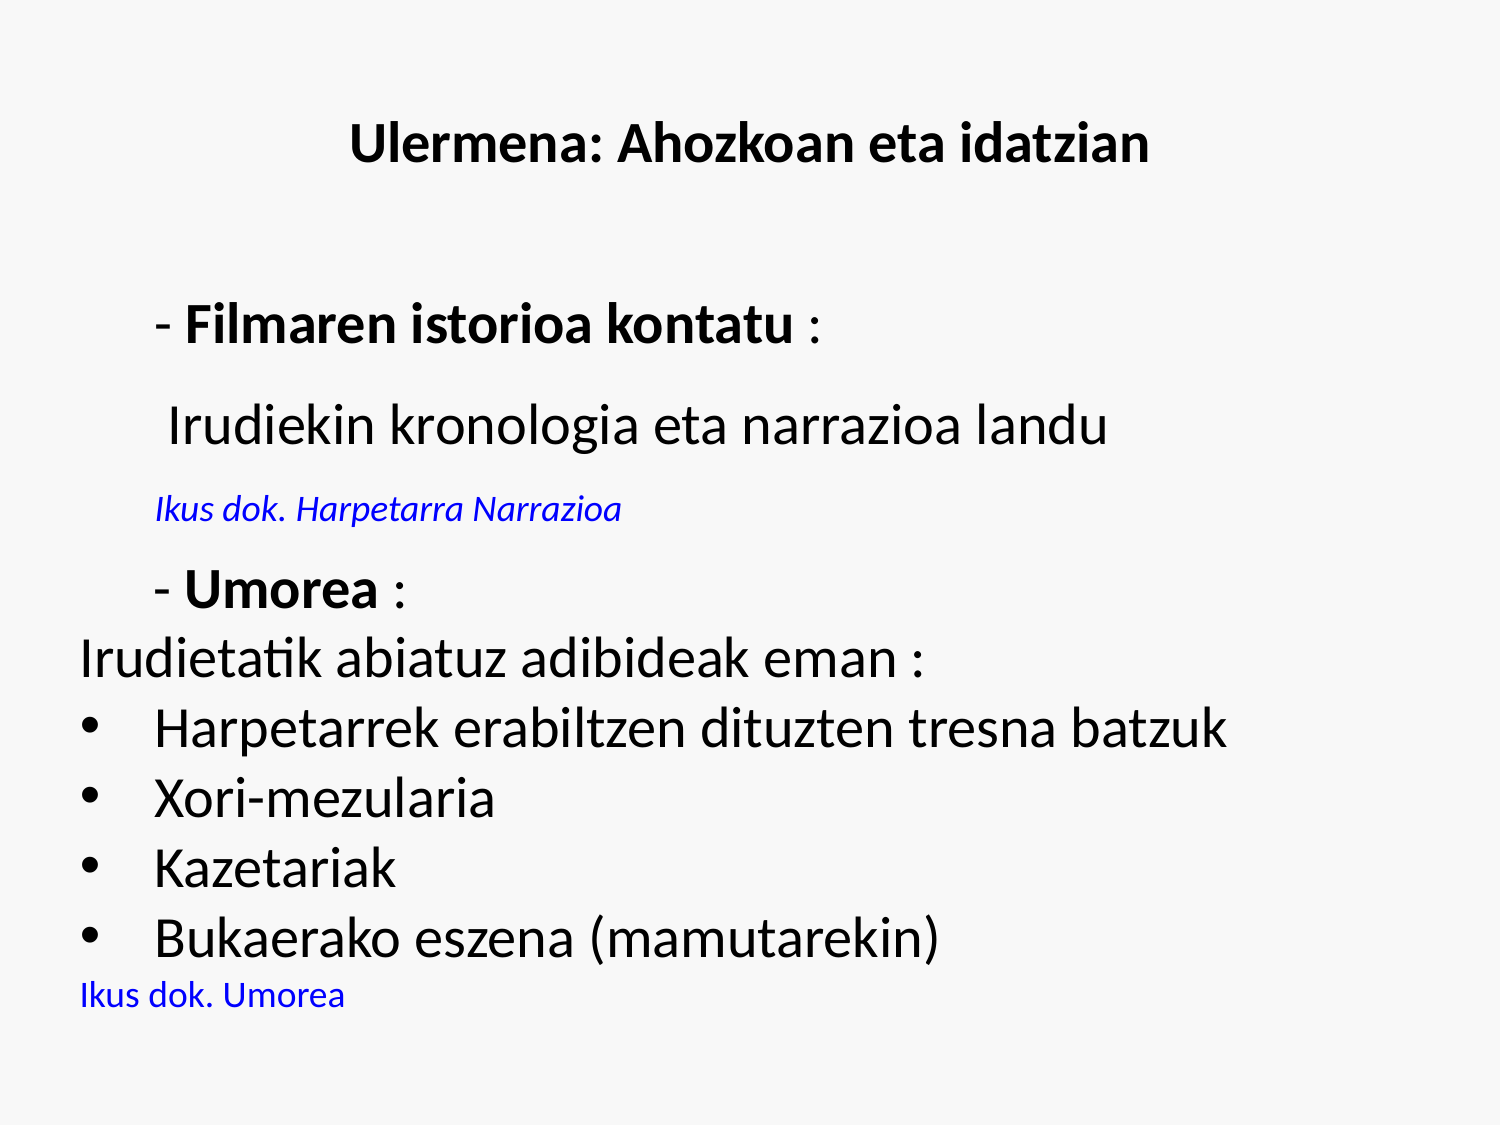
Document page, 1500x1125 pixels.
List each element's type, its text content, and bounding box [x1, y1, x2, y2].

text_box - Filmaren istorioa kontatu : Irudiekin kronologia eta narrazioa landu Ikus dok. Harpetarra Narrazioa - Umorea : Irudietatik abiatuz adibideak eman : Harpetarrek erabiltzen dituzten tresna batzuk Xori-mezularia Kazetariak Bukaerako eszena (mamutarekin) Ikus dok. Umorea [64, 267, 1447, 1023]
title Ulermena: Ahozkoan eta idatzian [75, 45, 1426, 233]
